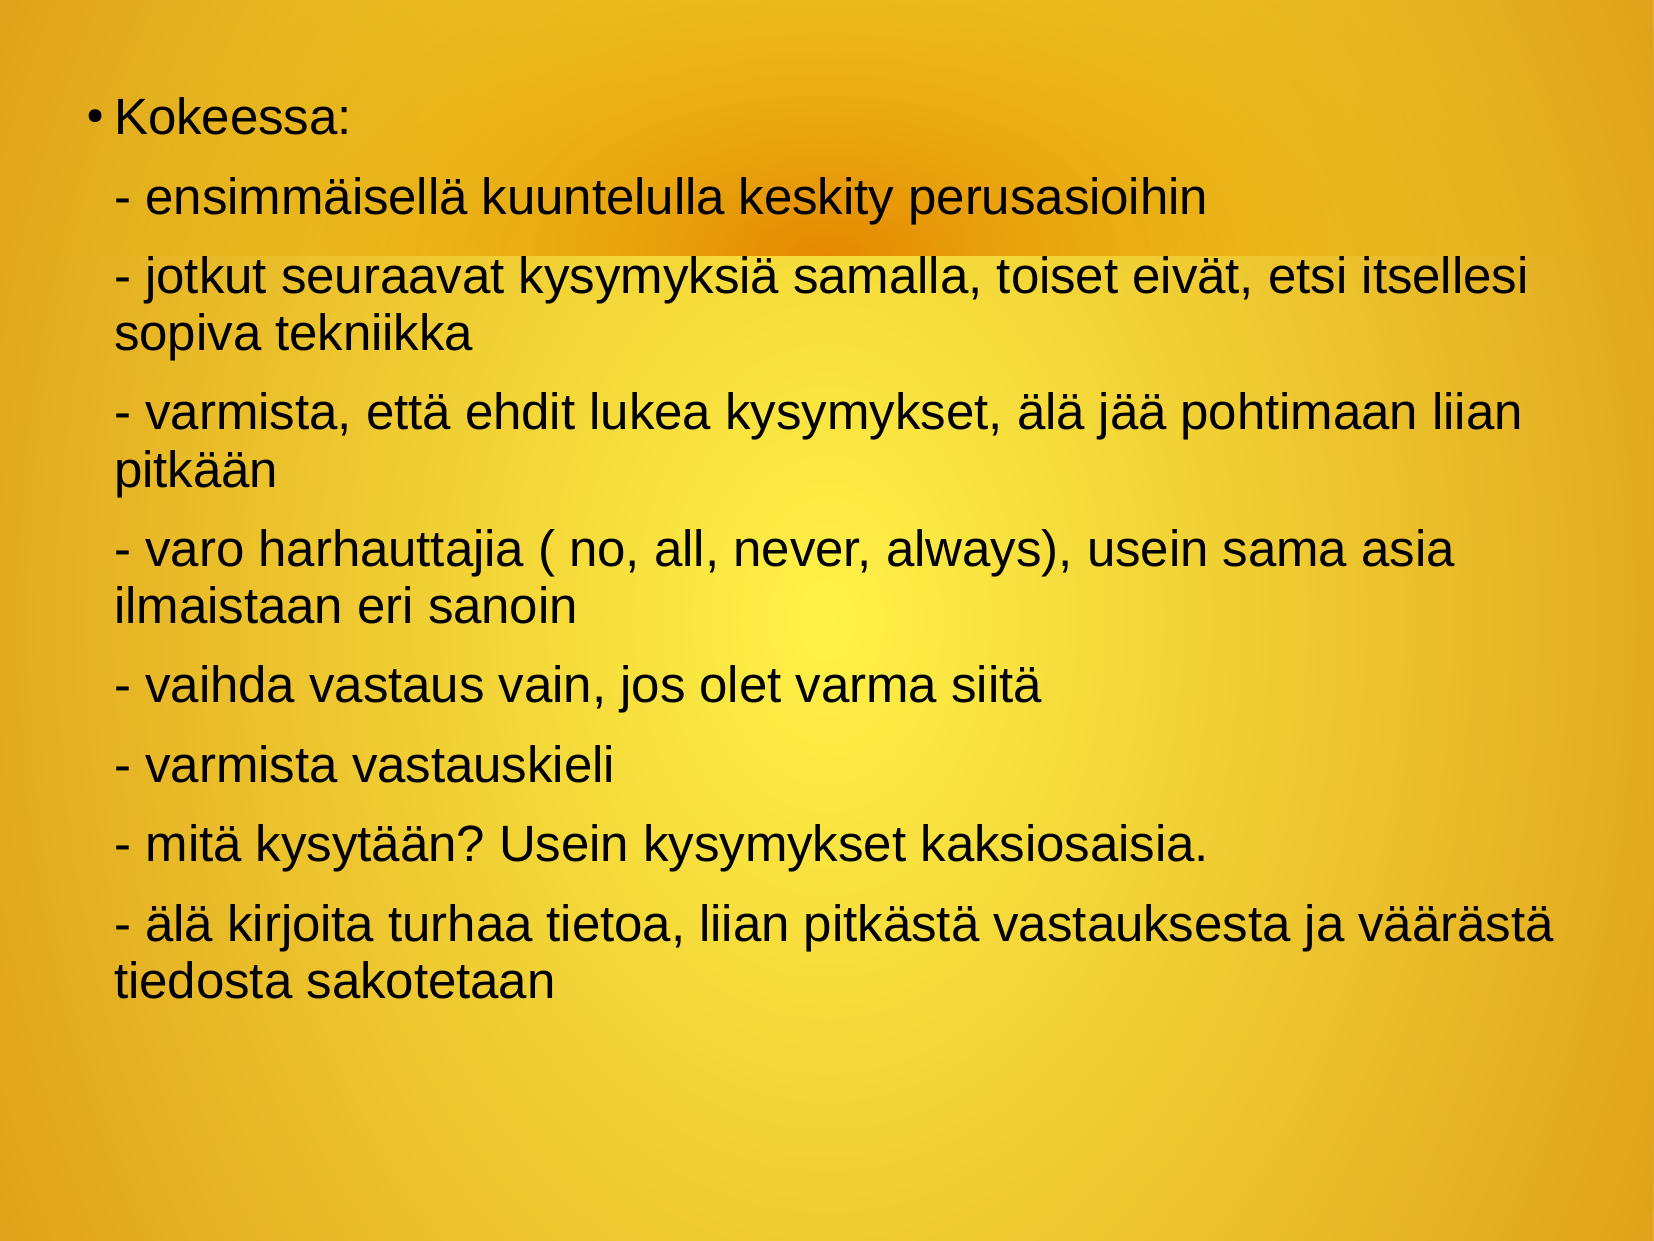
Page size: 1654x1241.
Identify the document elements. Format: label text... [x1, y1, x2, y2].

list Kokeessa: - ensimmäisellä kuuntelulla keskity perusasioihin - jotkut seuraavat kysymyksiä samalla, toiset eivät, etsi itsellesi sopiva tekniikka - varmista, että ehdit lukea kysymykset, älä jää pohtimaan liian pitkään - varo harhauttajia ( no, all, never, always), usein sama asia ilmaistaan eri sanoin - vaihda vastaus vain, jos olet varma siitä - varmista vastauskieli - mitä kysytään? Usein kysymykset kaksiosaisia. - älä kirjoita turhaa tietoa, liian pitkästä vastauksesta ja väärästä tiedosta sakotetaan [76, 88, 1565, 1015]
